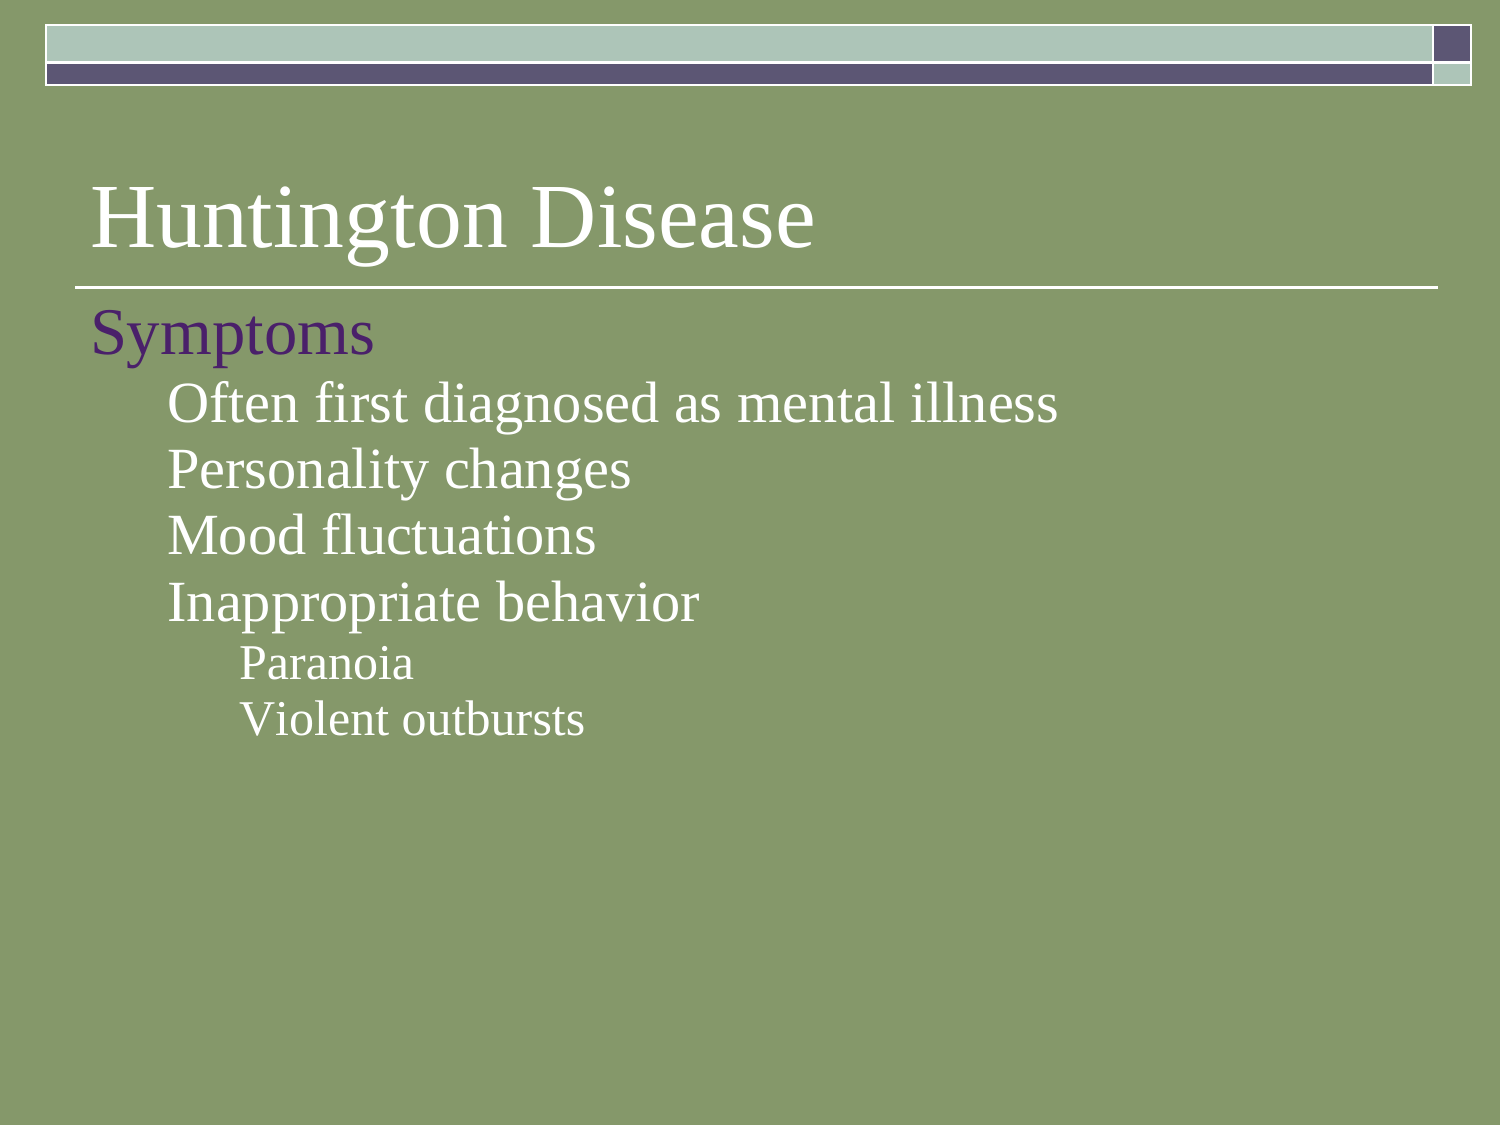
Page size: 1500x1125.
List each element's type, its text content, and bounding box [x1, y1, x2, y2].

list Symptoms Often first diagnosed as mental illness Personality changes Mood fluctuations Inappropriate behavior Paranoia Violent outbursts [75, 299, 1426, 1051]
title Huntington Disease [75, 87, 1426, 275]
